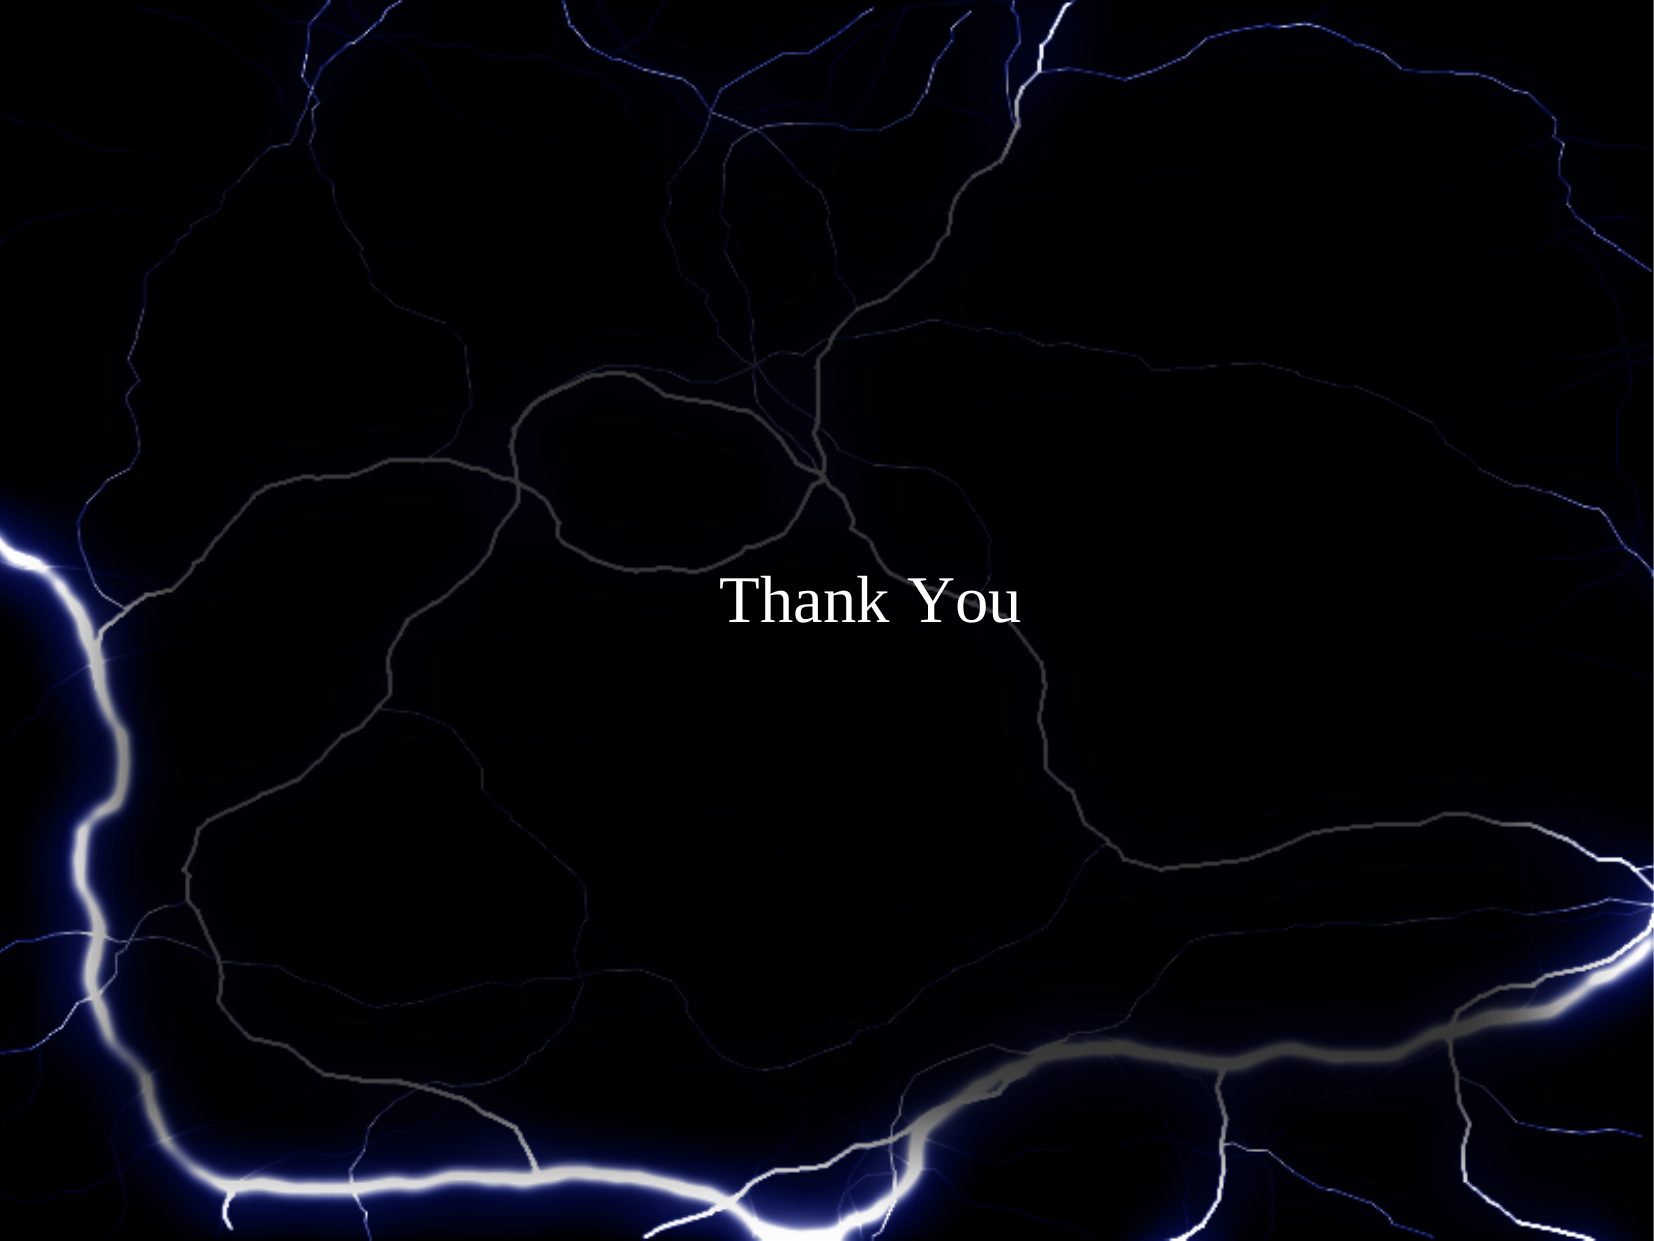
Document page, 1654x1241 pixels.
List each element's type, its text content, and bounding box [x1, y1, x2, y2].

picture [0, 0, 1654, 1241]
list Thank You [82, 562, 1571, 1094]
